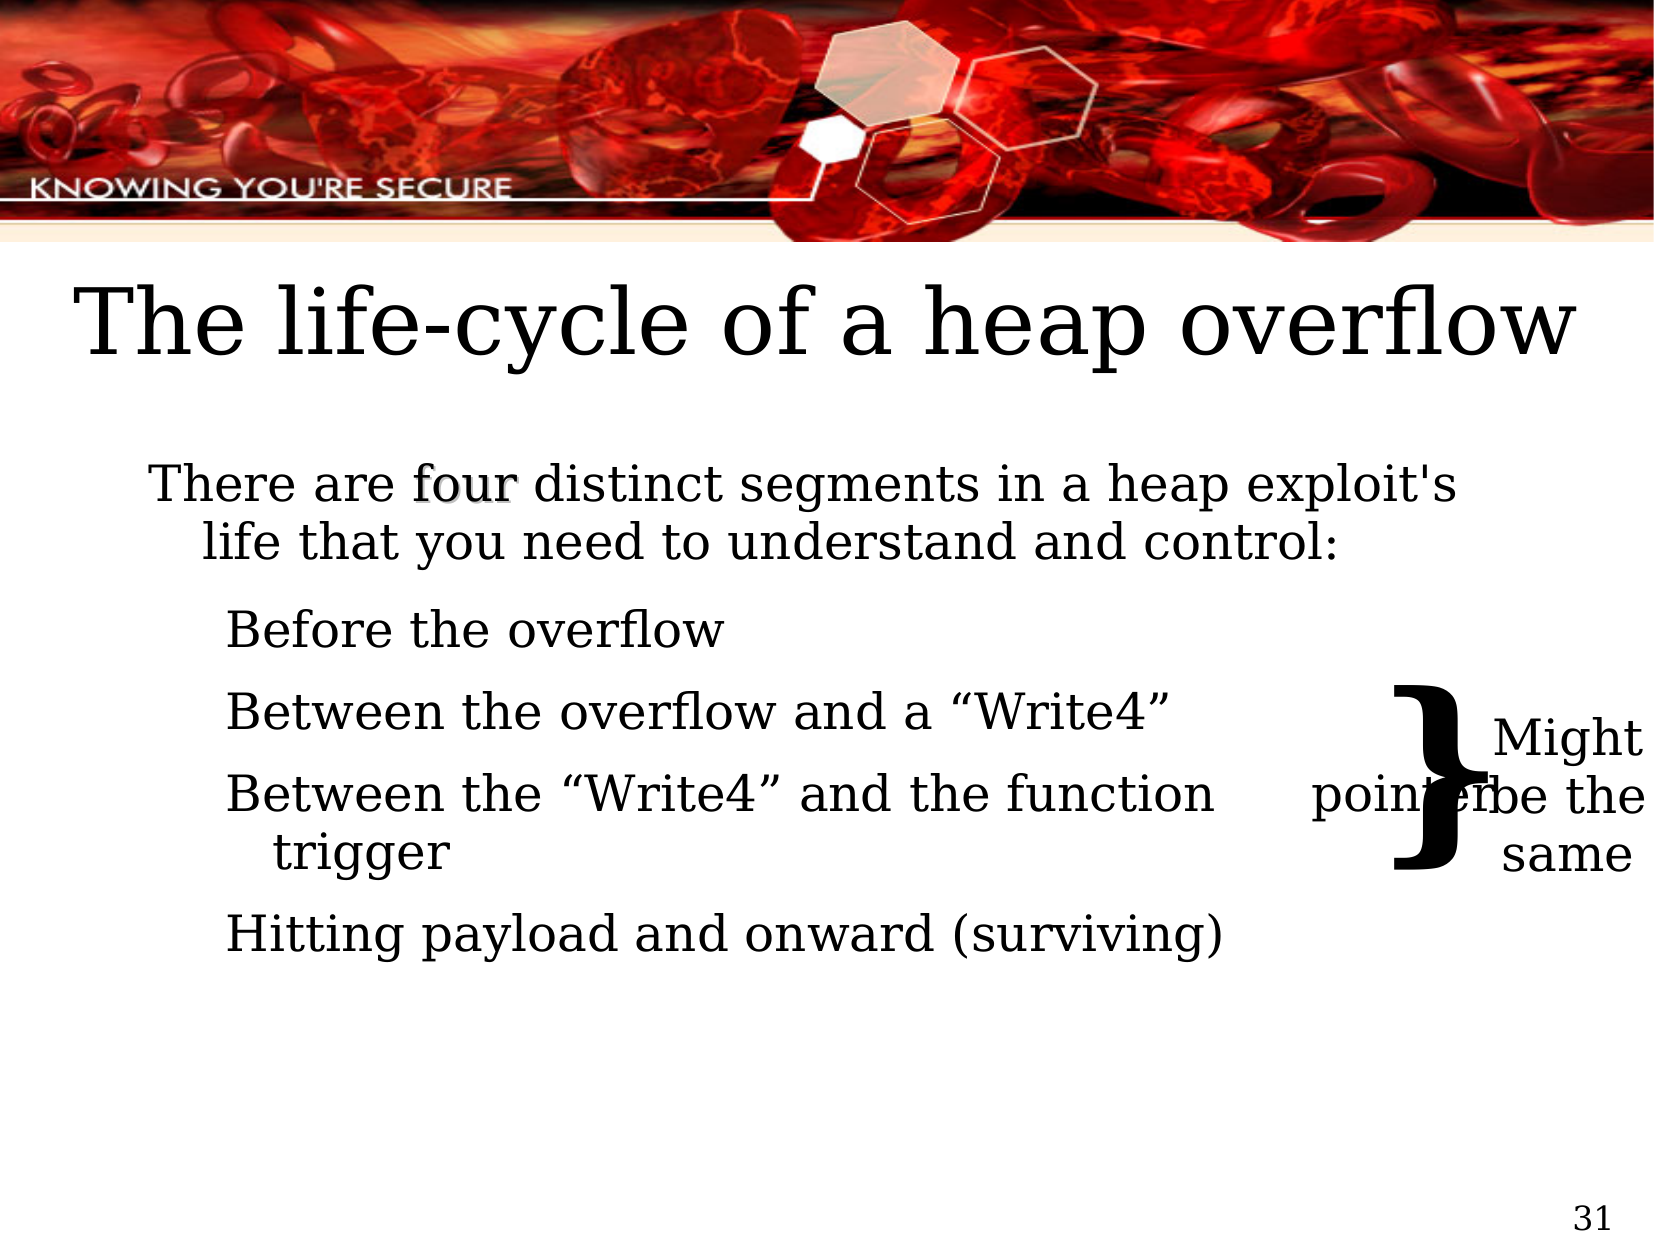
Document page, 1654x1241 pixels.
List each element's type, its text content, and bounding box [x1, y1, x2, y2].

list There are four distinct segments in a heap exploit's life that you need to understand and control: Before the overflow Between the overflow and a “Write4” Between the “Write4” and the function pointer trigger Hitting payload and onward (surviving) [131, 454, 1544, 1189]
picture [0, 0, 1654, 242]
text_box } [1375, 649, 1505, 885]
text_box Might be the same [1488, 708, 1648, 884]
title The life-cycle of a heap overflow [29, 219, 1625, 427]
